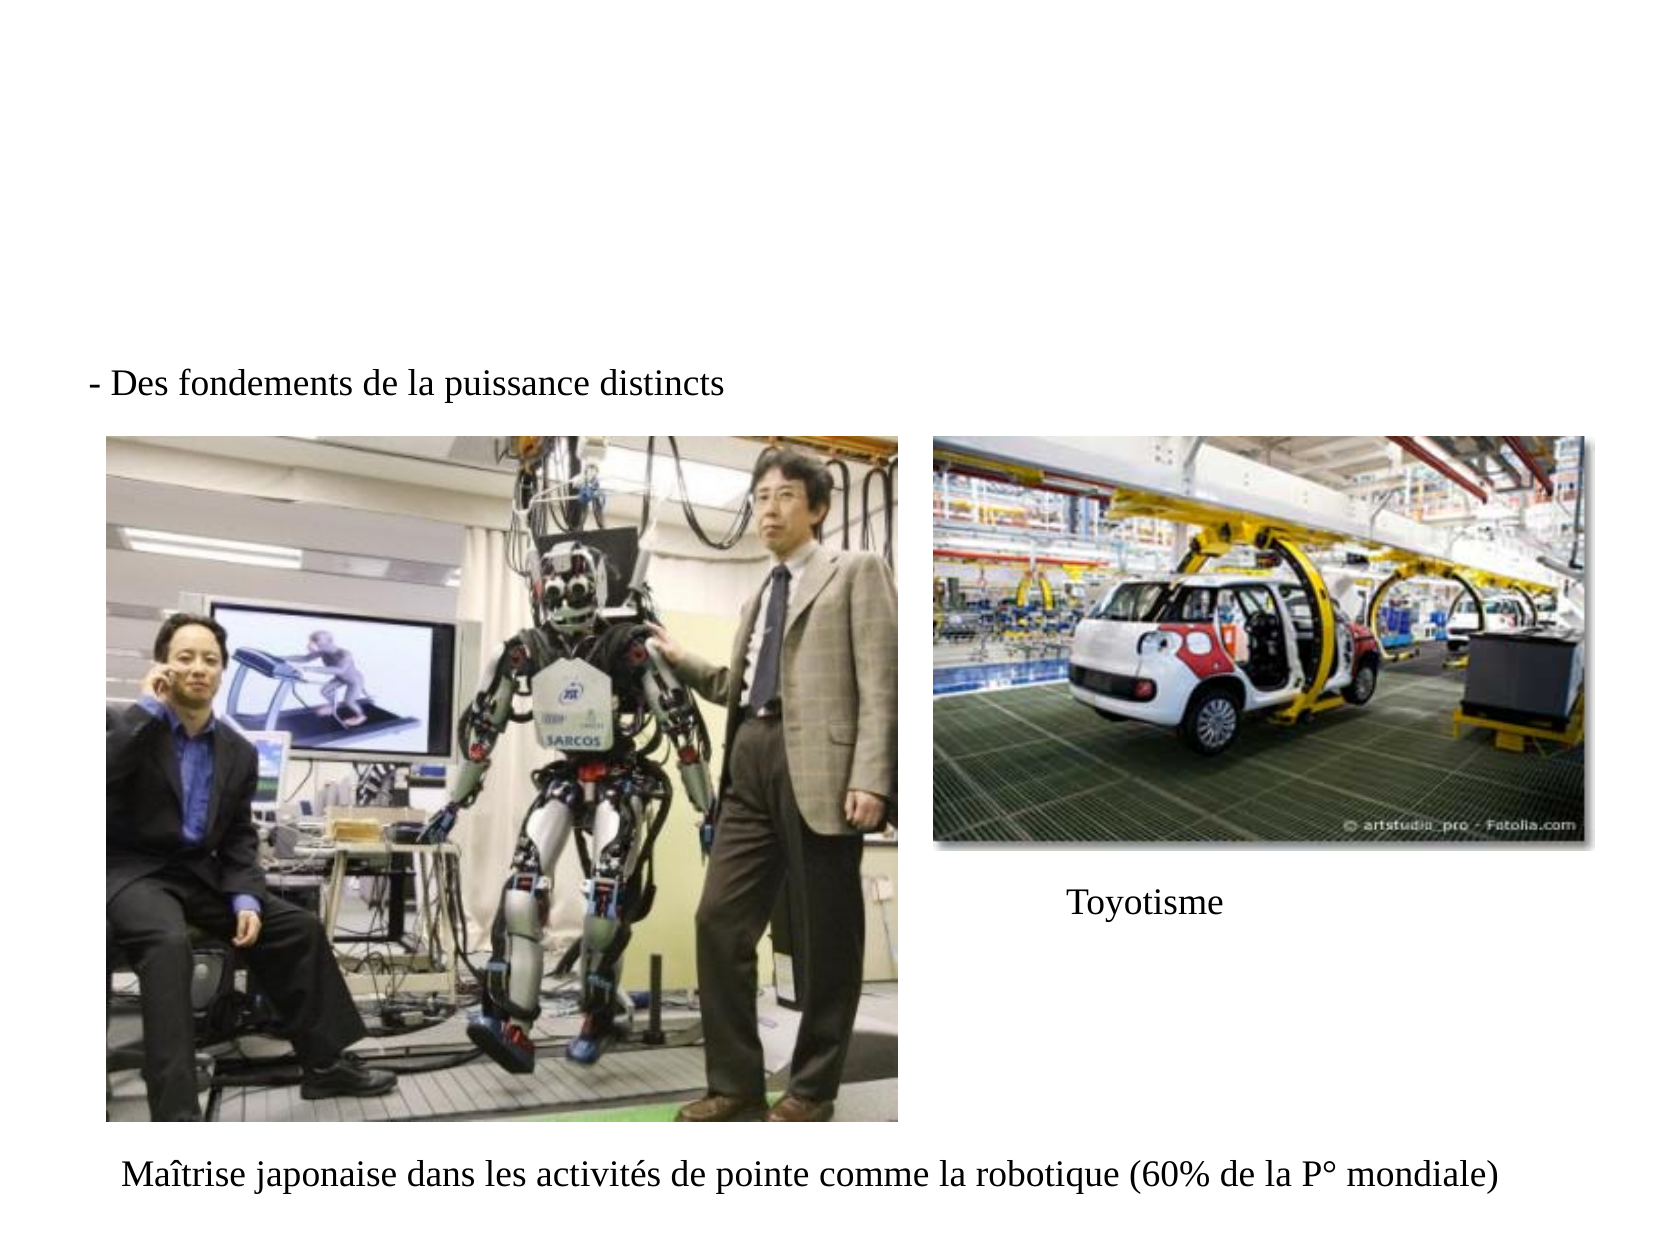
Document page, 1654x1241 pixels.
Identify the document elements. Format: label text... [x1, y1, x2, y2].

picture [933, 436, 1595, 851]
text_box Toyotisme [1051, 874, 1240, 932]
picture [106, 436, 898, 1122]
text_box - Des fondements de la puissance distincts [73, 354, 741, 412]
text_box Maîtrise japonaise dans les activités de pointe comme la robotique (60% de la P° mondiale) [106, 1145, 1516, 1204]
